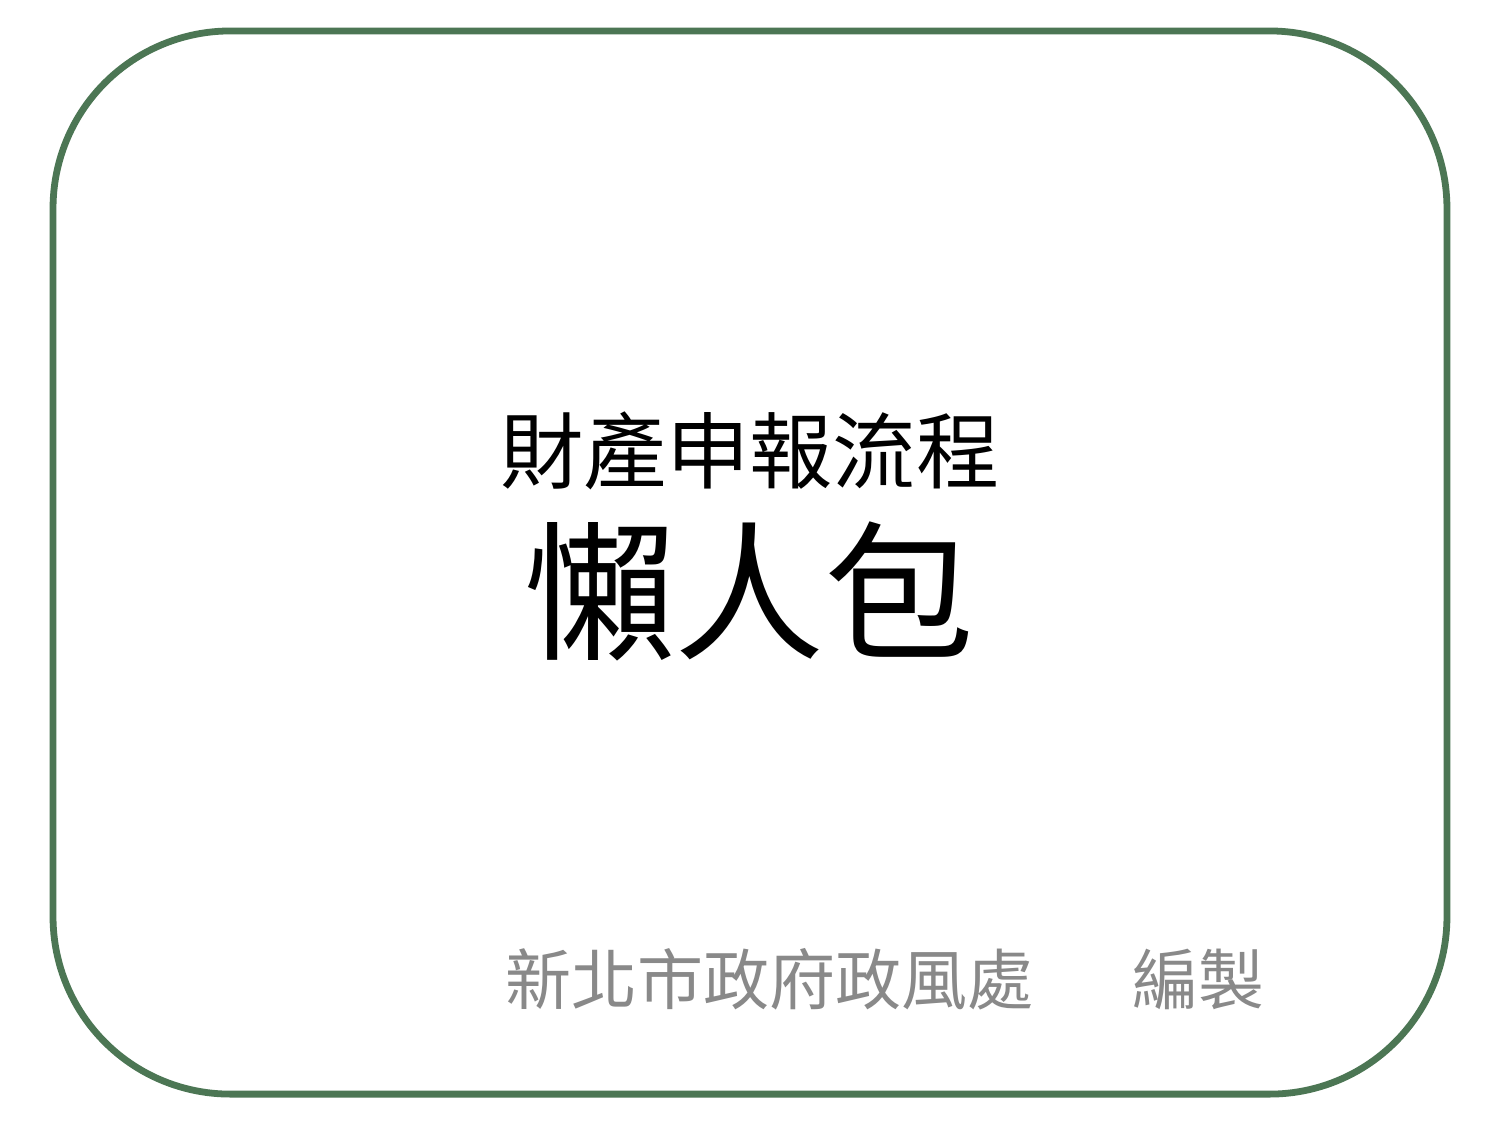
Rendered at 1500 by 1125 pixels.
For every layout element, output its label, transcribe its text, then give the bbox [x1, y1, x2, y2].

title 財產申報流程 懶人包 [112, 385, 1388, 693]
subtitle 新北市政府政風處 編製 [360, 739, 1411, 1028]
text_box [53, 30, 1447, 1095]
